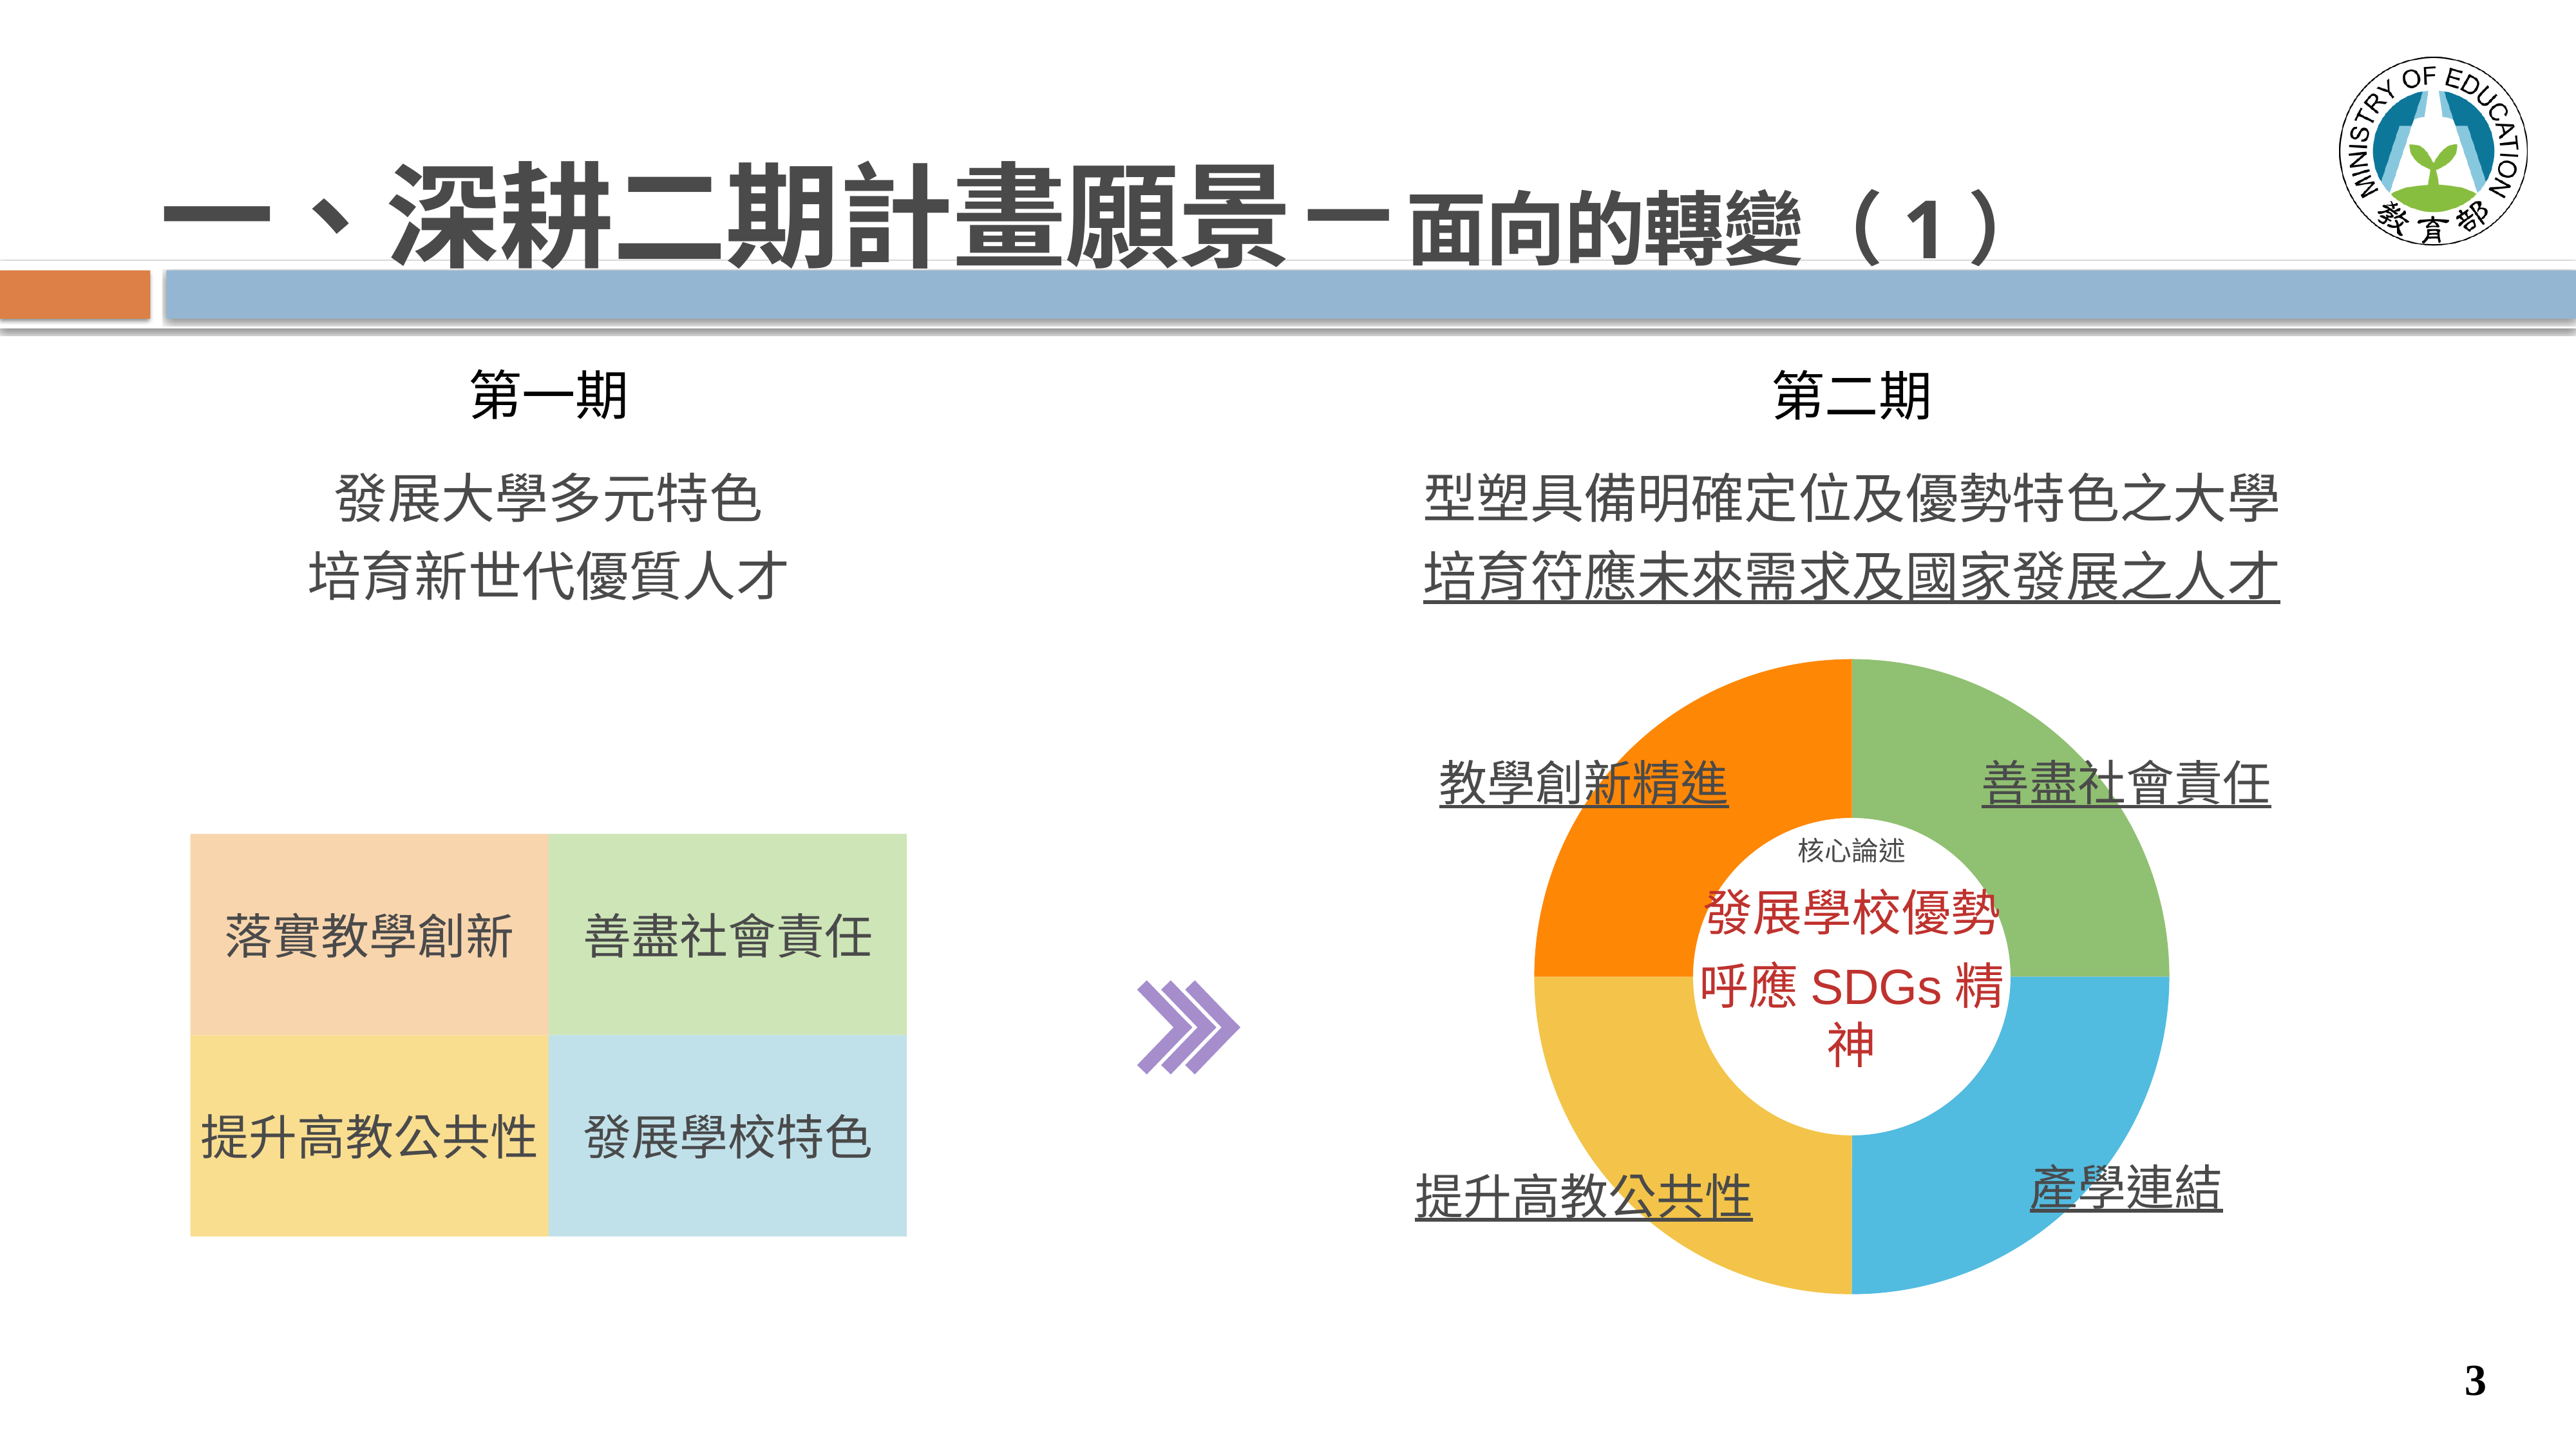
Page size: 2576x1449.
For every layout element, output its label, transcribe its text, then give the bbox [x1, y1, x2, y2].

slide_number <編號> [2409, 1336, 2542, 1419]
text_box 核心論述 [1792, 828, 1911, 872]
text_box 善盡社會責任 [1976, 747, 2277, 817]
text_box 型塑具備明確定位及優勢特色之大學 培育符應未來需求及國家發展之人才 [1417, 459, 2286, 612]
text_box 落實教學創新 [190, 833, 548, 1035]
title 一、深耕二期計畫願景－面向的轉變（1） [137, 133, 2348, 307]
text_box 第一期 [462, 355, 635, 431]
text_box 第二期 [1766, 356, 1938, 432]
text_box 產學連結 [2047, 1172, 2063, 1175]
text_box 善盡社會責任 [548, 833, 907, 1035]
text_box 發展大學多元特色 培育新世代優質人才 [301, 459, 795, 612]
text_box 提升高教公共性 [190, 1035, 548, 1236]
text_box 產學連結 [2045, 1178, 2066, 1181]
text_box 發展學校優勢 呼應SDGs精神 [1682, 876, 2022, 1079]
text_box 產學連結 [2181, 1172, 2190, 1179]
text_box 產學連結 [2201, 1193, 2214, 1204]
text_box 產學連結 [2088, 1172, 2116, 1182]
text_box 產學連結 [2024, 1172, 2229, 1218]
text_box 發展學校特色 [548, 1035, 907, 1236]
text_box 提升高教公共性 [1409, 1160, 1759, 1230]
text_box 教學創新精進 [1434, 747, 1735, 817]
picture [2339, 57, 2528, 247]
chart [1530, 656, 2174, 1300]
